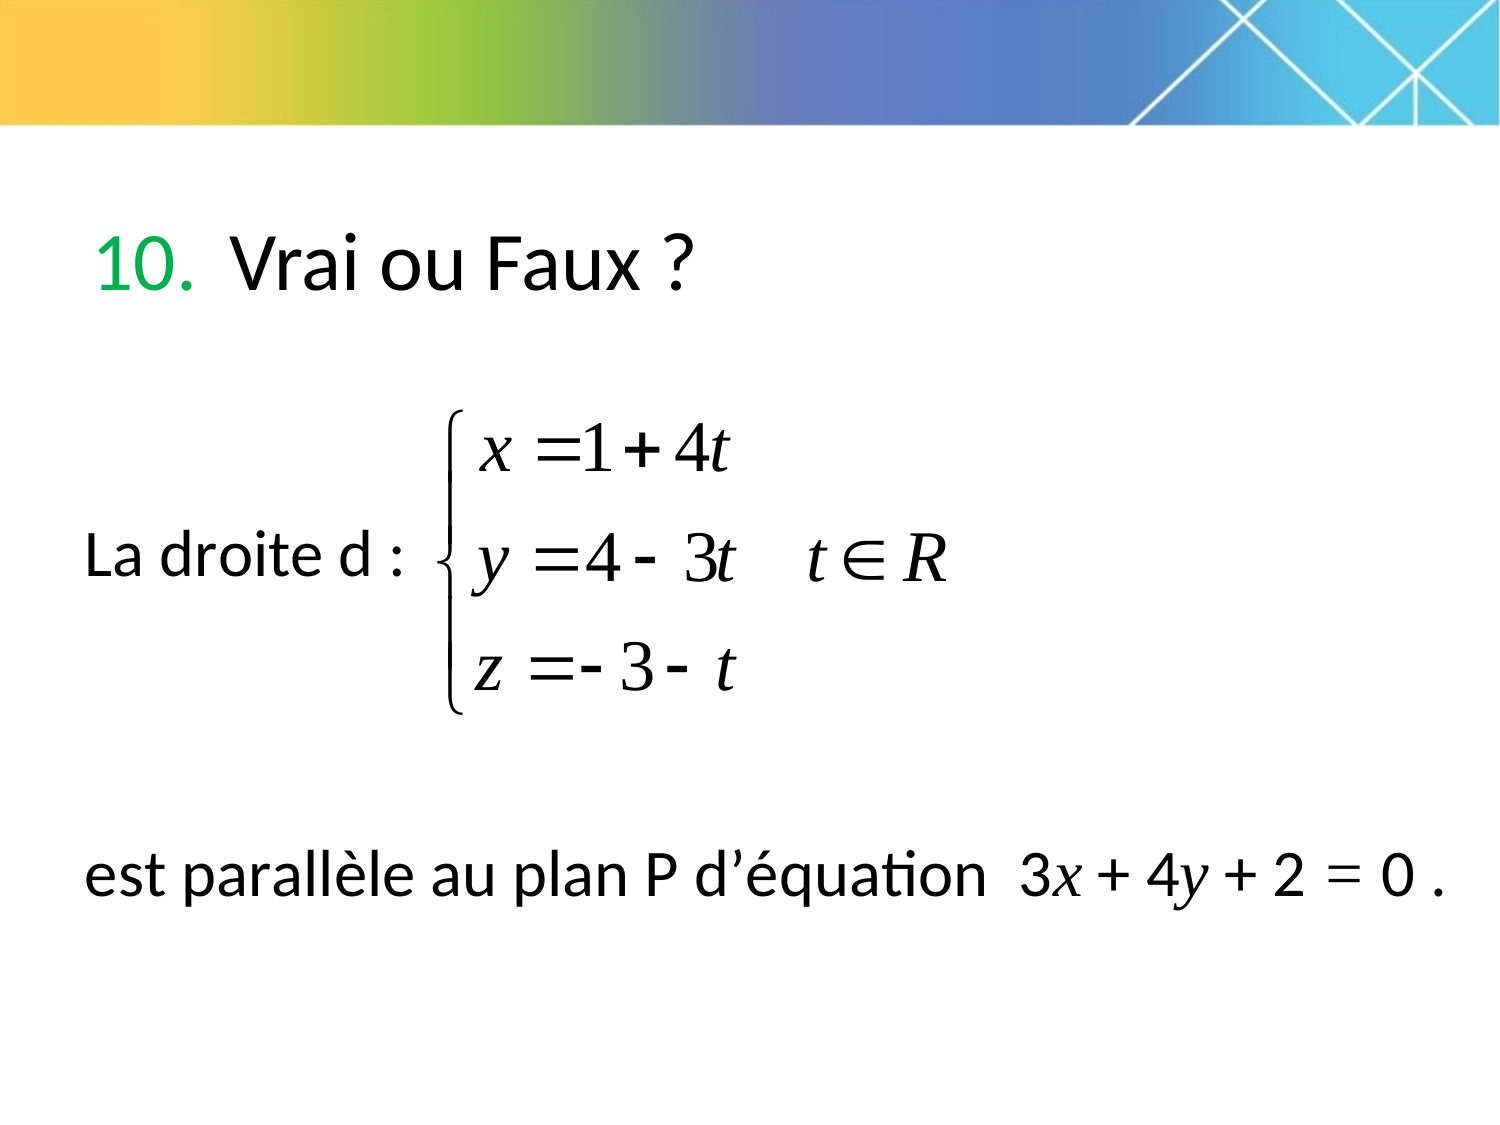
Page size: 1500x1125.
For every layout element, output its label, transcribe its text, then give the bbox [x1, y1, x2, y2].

picture [0, 0, 1500, 127]
text_box La droite d : est parallèle au plan P d’équation 3x + 4y + 2 = 0 . [70, 421, 1465, 918]
title Vrai ou Faux ? [76, 163, 1500, 351]
chart [421, 393, 962, 733]
